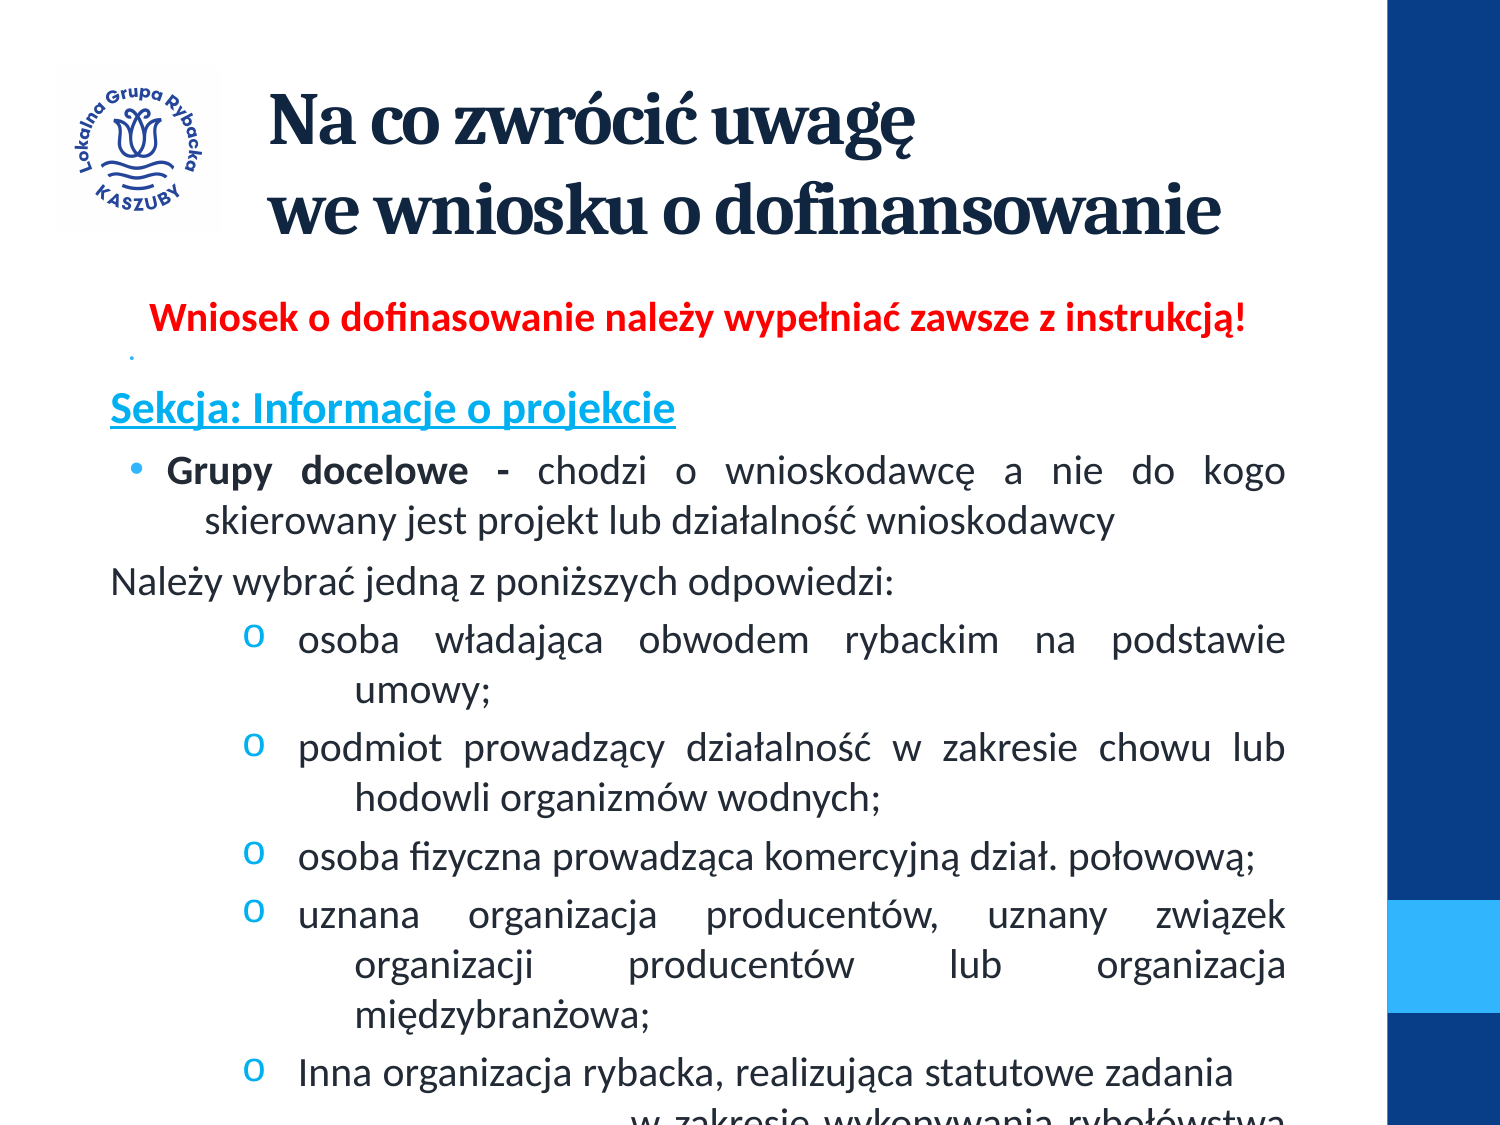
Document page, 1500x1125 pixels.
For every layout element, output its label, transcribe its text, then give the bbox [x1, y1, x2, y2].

title Na co zwrócić uwagę we wniosku o dofinansowanie [253, 30, 1326, 289]
text_box Wniosek o dofinasowanie należy wypełniać zawsze z instrukcją! Sekcja: Informacje o projekcie Grupy docelowe - chodzi o wnioskodawcę a nie do kogo skierowany jest projekt lub działalność wnioskodawcy Należy wybrać jedną z poniższych odpowiedzi: osoba władająca obwodem rybackim na podstawie umowy; podmiot prowadzący działalność w zakresie chowu lub hodowli organizmów wodnych; osoba fizyczna prowadząca komercyjną dział. połowową; uznana organizacja producentów, uznany związek organizacji producentów lub organizacja międzybranżowa; Inna organizacja rybacka, realizująca statutowe zadania w zakresie wykonywania rybołówstwa morskiego lub rybactwa śródlądowego. [76, 281, 1302, 1086]
picture [55, 66, 221, 232]
